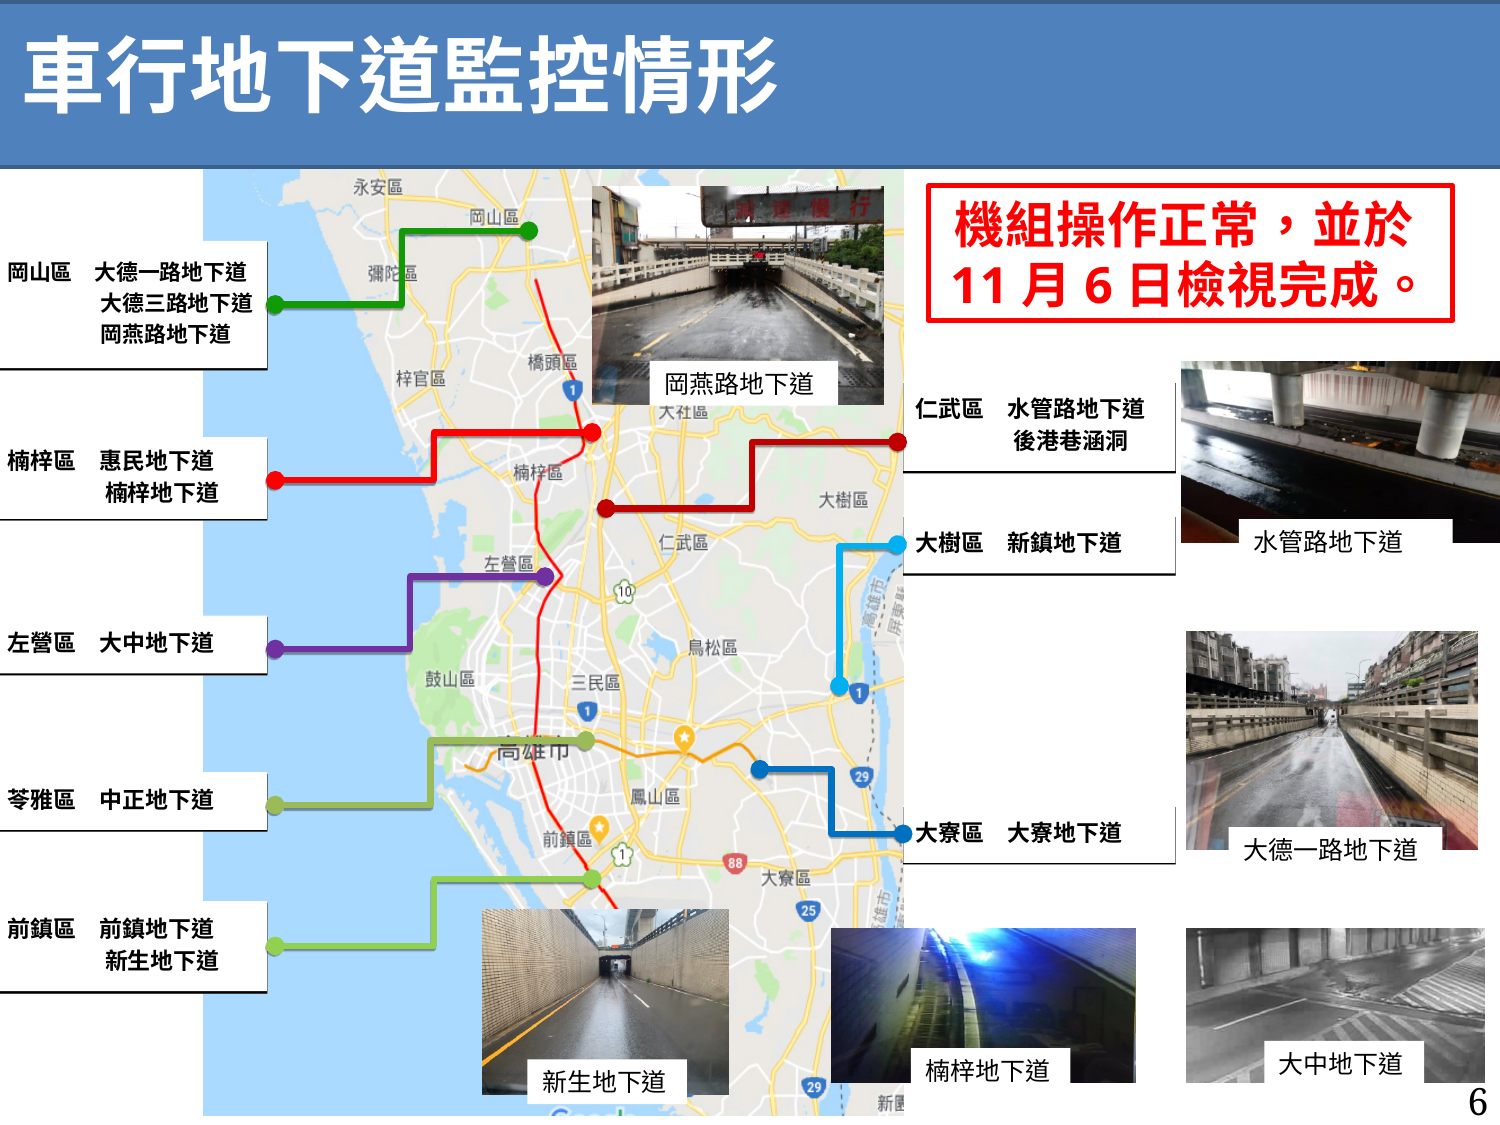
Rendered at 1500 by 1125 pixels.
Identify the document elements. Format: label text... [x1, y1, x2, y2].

text_box 大樹區 新鎮地下道 [903, 515, 1176, 574]
text_box 大中地下道 [1264, 1040, 1425, 1086]
text_box [0, 2, 1500, 168]
text_box 楠梓區 惠民地下道 楠梓地下道 [0, 437, 267, 519]
text_box 6 [1452, 1070, 1500, 1125]
text_box 苓雅區 中正地下道 [0, 772, 267, 830]
text_box 大德一路地下道 [1228, 827, 1443, 872]
text_box 楠梓地下道 [910, 1048, 1071, 1093]
text_box 岡山區 大德一路地下道 大德三路地下道 岡燕路地下道 [0, 240, 267, 369]
text_box 左營區 大中地下道 [0, 615, 267, 674]
picture [0, 168, 1500, 1125]
text_box 新生地下道 [527, 1059, 687, 1105]
text_box 前鎮區 前鎮地下道 新生地下道 [0, 901, 267, 992]
text_box 水管路地下道 [1238, 519, 1453, 564]
text_box 機組操作正常，並於11月6日檢視完成。 [928, 185, 1453, 321]
text_box 車行地下道監控情形 [6, 26, 1500, 132]
text_box 仁武區 水管路地下道 後港巷涵洞 [903, 381, 1176, 471]
text_box 岡燕路地下道 [649, 360, 839, 406]
text_box 大寮區 大寮地下道 [903, 805, 1176, 863]
